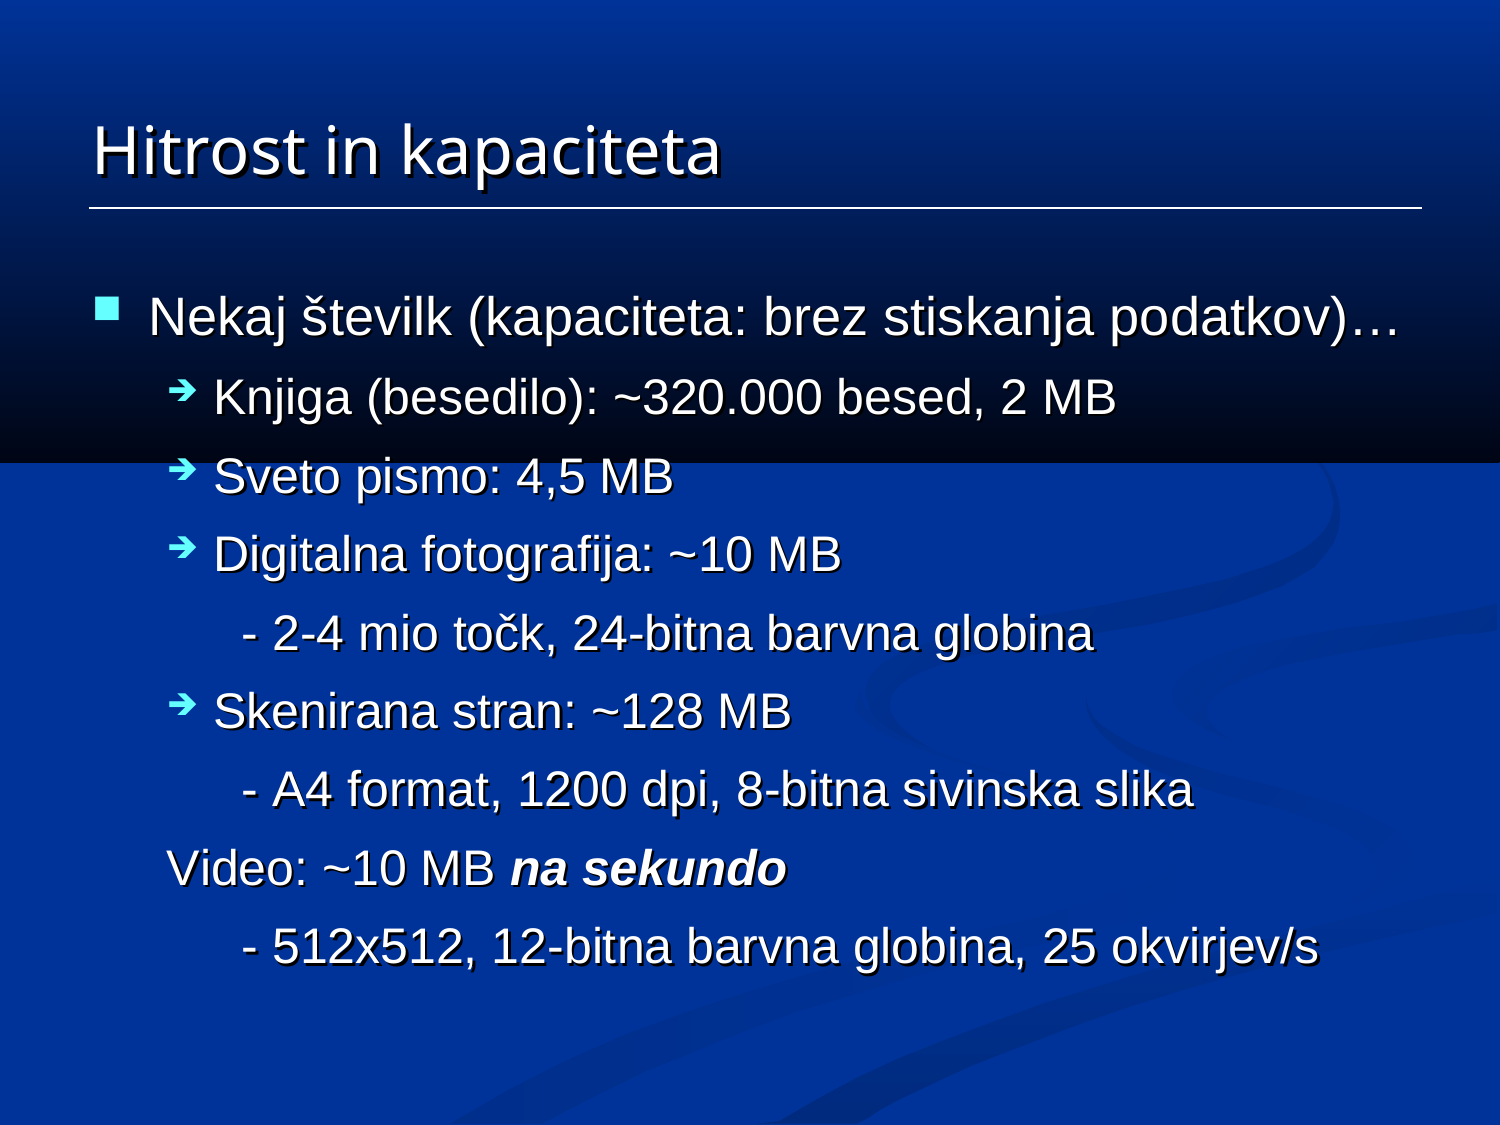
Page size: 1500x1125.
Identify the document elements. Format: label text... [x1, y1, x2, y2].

list Nekaj številk (kapaciteta: brez stiskanja podatkov)… Knjiga (besedilo): ~320.000 besed, 2 MB Sveto pismo: 4,5 MB Digitalna fotografija: ~10 MB - 2-4 mio točk, 24-bitna barvna globina Skenirana stran: ~128 MB - A4 format, 1200 dpi, 8-bitna sivinska slika Video: ~10 MB na sekundo - 512x512, 12-bitna barvna globina, 25 okvirjev/s [76, 267, 1424, 1071]
text_box Hitrost in kapaciteta [76, 54, 1352, 242]
